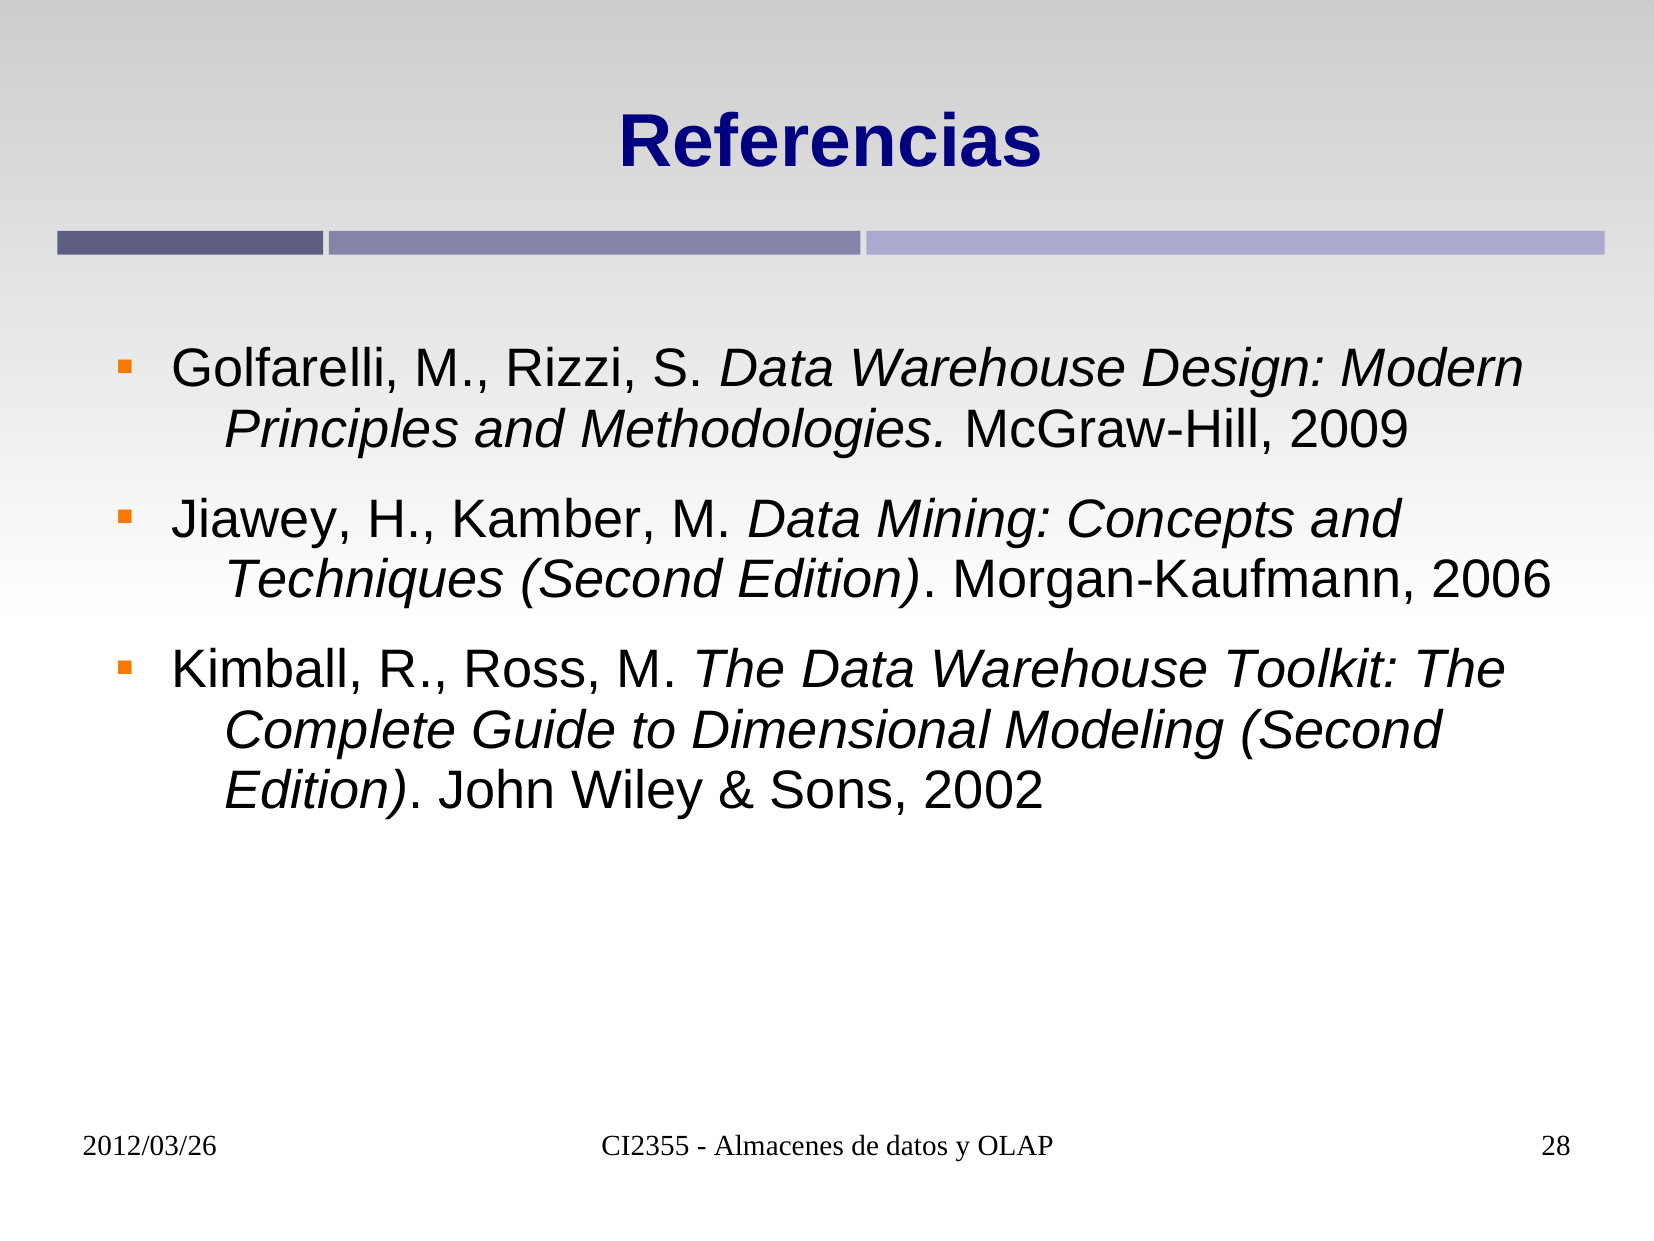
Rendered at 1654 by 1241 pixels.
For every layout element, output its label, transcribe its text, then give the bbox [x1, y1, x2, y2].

title Referencias [86, 55, 1576, 226]
list Golfarelli, M., Rizzi, S. Data Warehouse Design: Modern Principles and Methodologies. McGraw-Hill, 2009 Jiawey, H., Kamber, M. Data Mining: Concepts and Techniques (Second Edition). Morgan-Kaufmann, 2006 Kimball, R., Ross, M. The Data Warehouse Toolkit: The Complete Guide to Dimensional Modeling (Second Edition). John Wiley & Sons, 2002 [82, 337, 1571, 1109]
